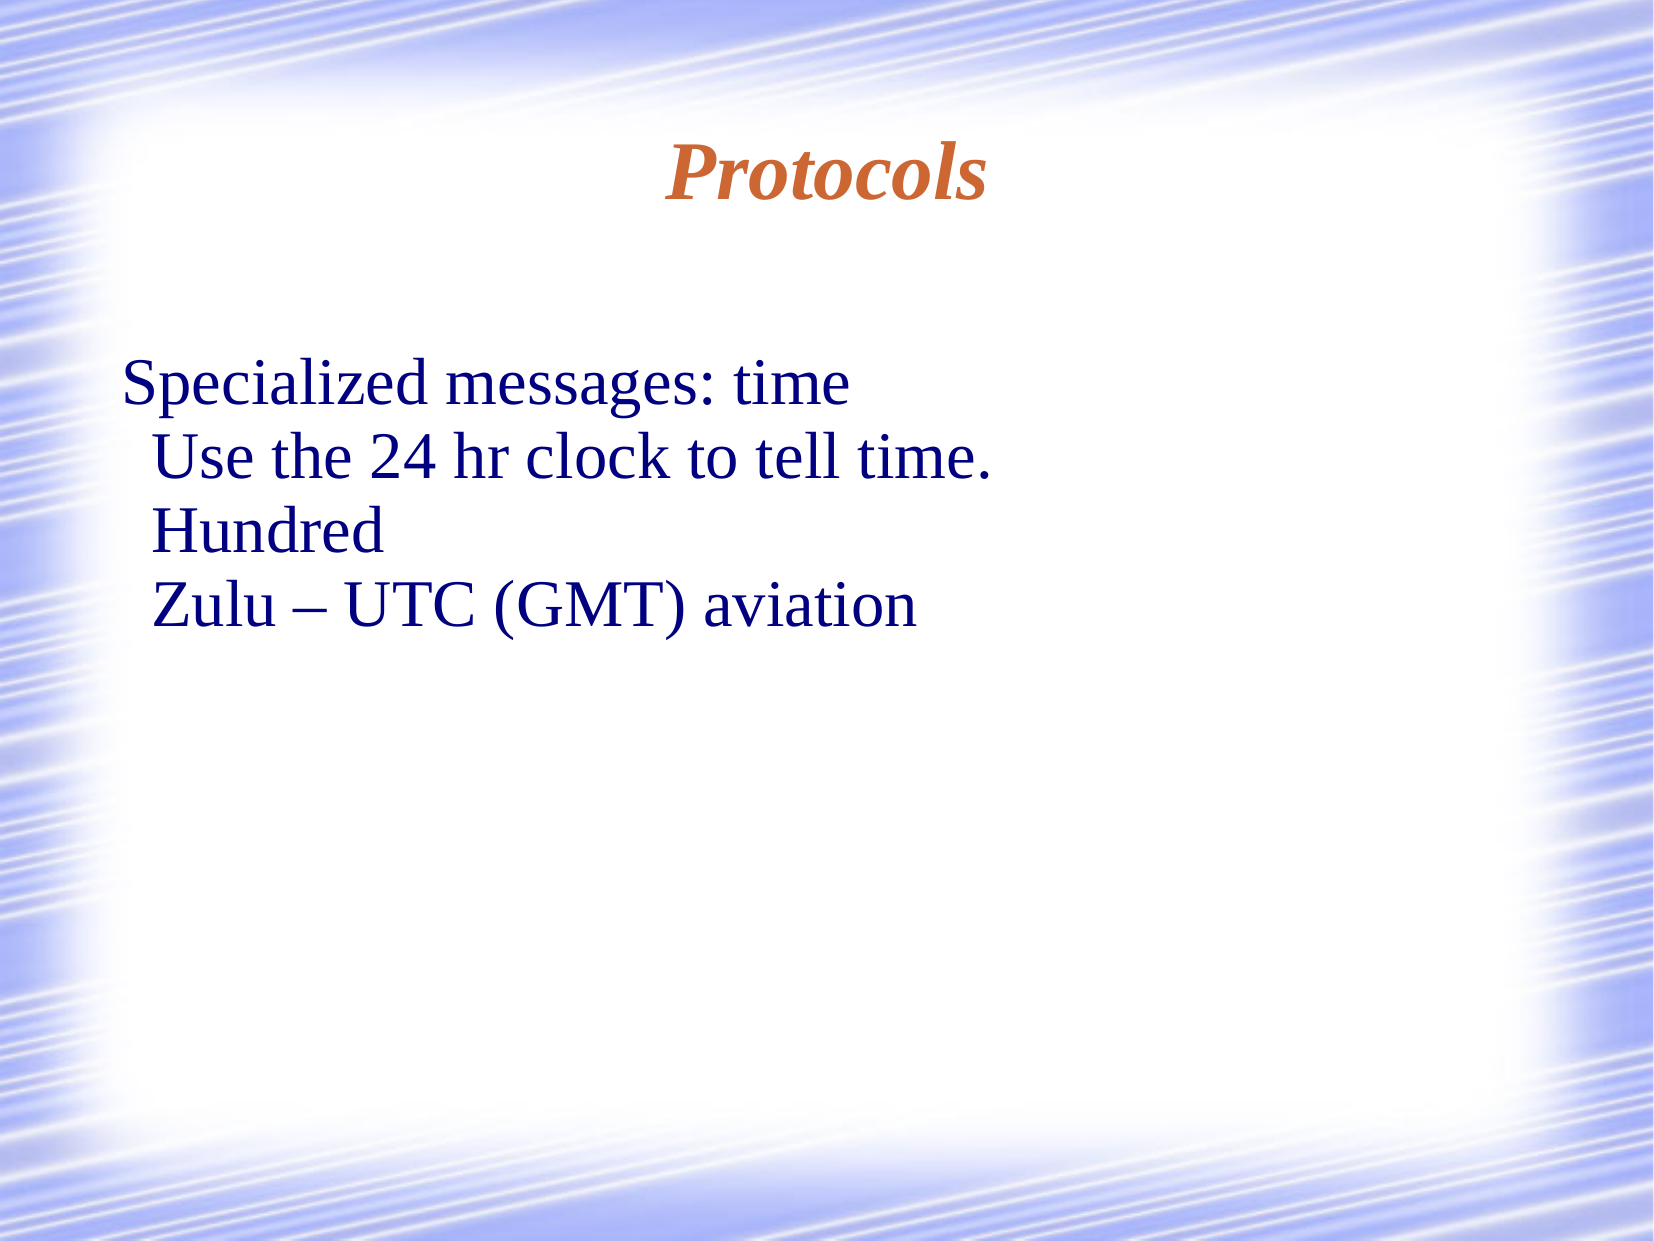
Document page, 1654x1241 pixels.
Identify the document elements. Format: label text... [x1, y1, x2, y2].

list Specialized messages: time Use the 24 hr clock to tell time. Hundred Zulu – UTC (GMT) aviation [121, 344, 1534, 1127]
picture [0, 0, 1654, 1241]
title Protocols [121, 67, 1534, 275]
